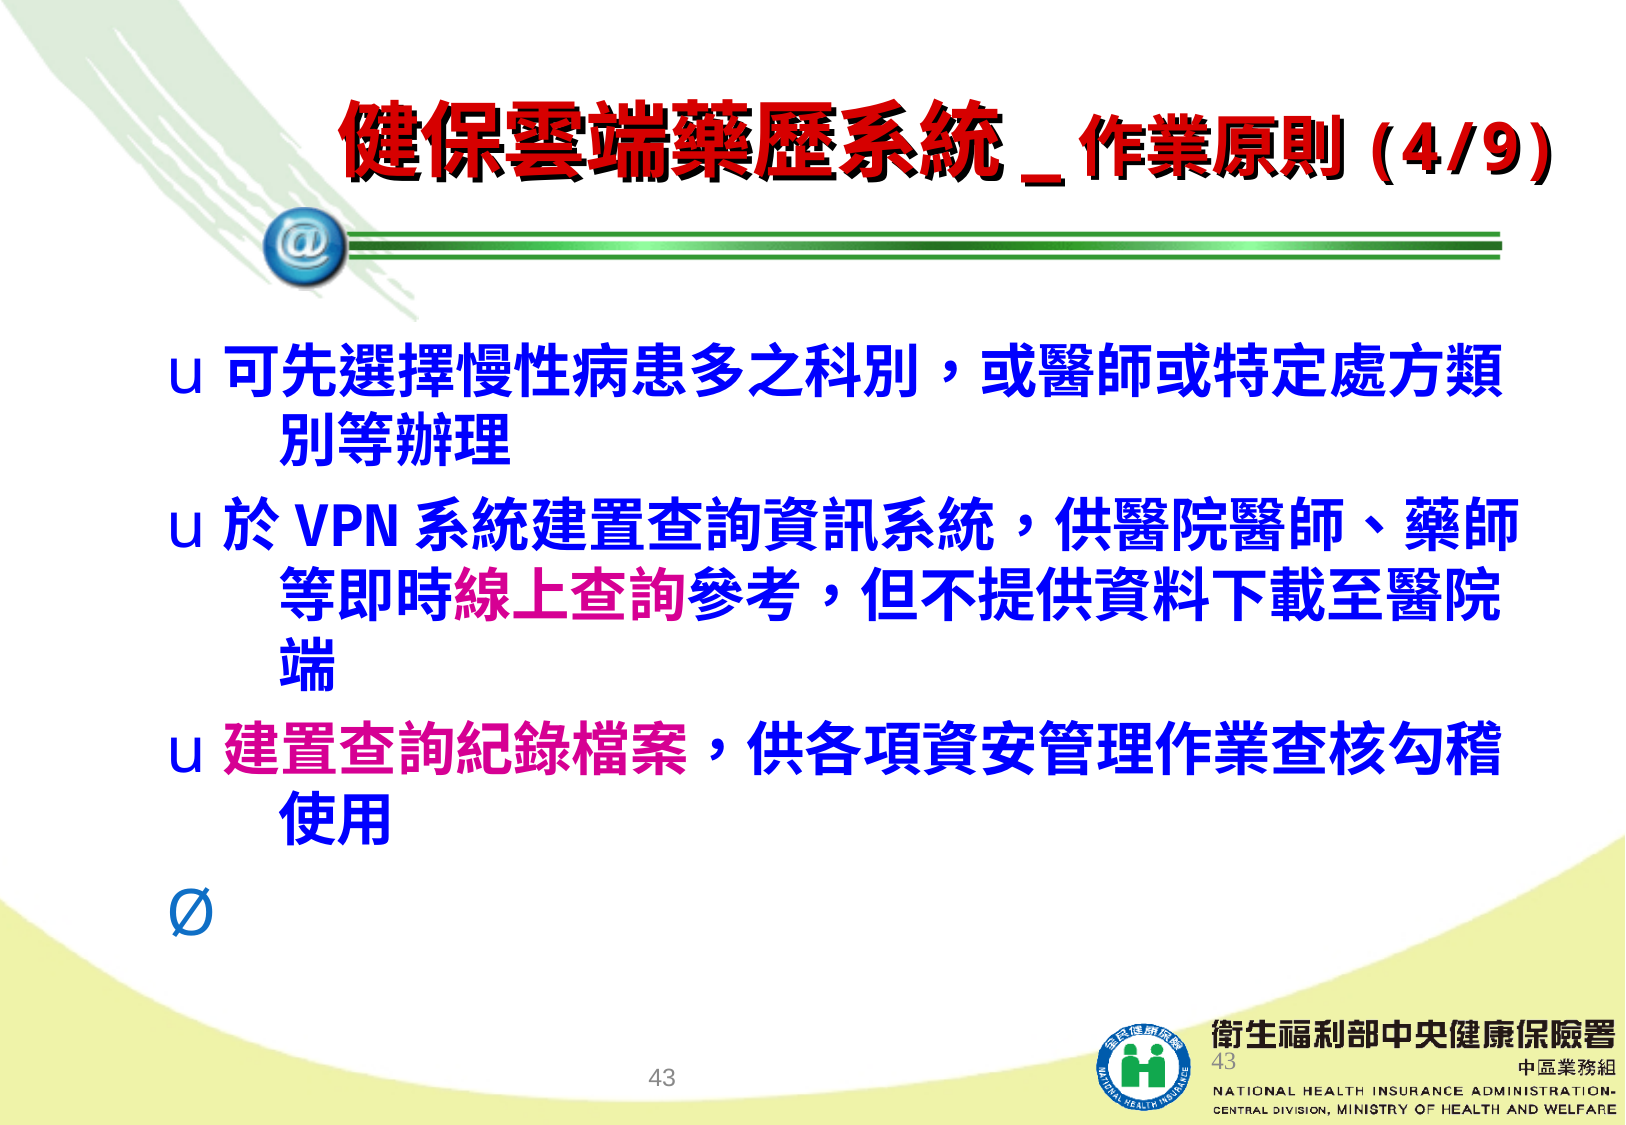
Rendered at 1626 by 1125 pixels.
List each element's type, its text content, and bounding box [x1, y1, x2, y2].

text_box [1196, 1021, 1535, 1097]
title 健保雲端藥歷系統_作業原則(4/9) [304, 66, 1593, 209]
text_box [633, 1046, 1013, 1107]
list 可先選擇慢性病患多之科別，或醫師或特定處方類別等辦理 於VPN系統建置查詢資訊系統，供醫院醫師、藥師等即時線上查詢參考，但不提供資料下載至醫院端 建置查詢紀錄檔案，供各項資安管理作業查核勾稽使用 [151, 326, 1557, 1041]
